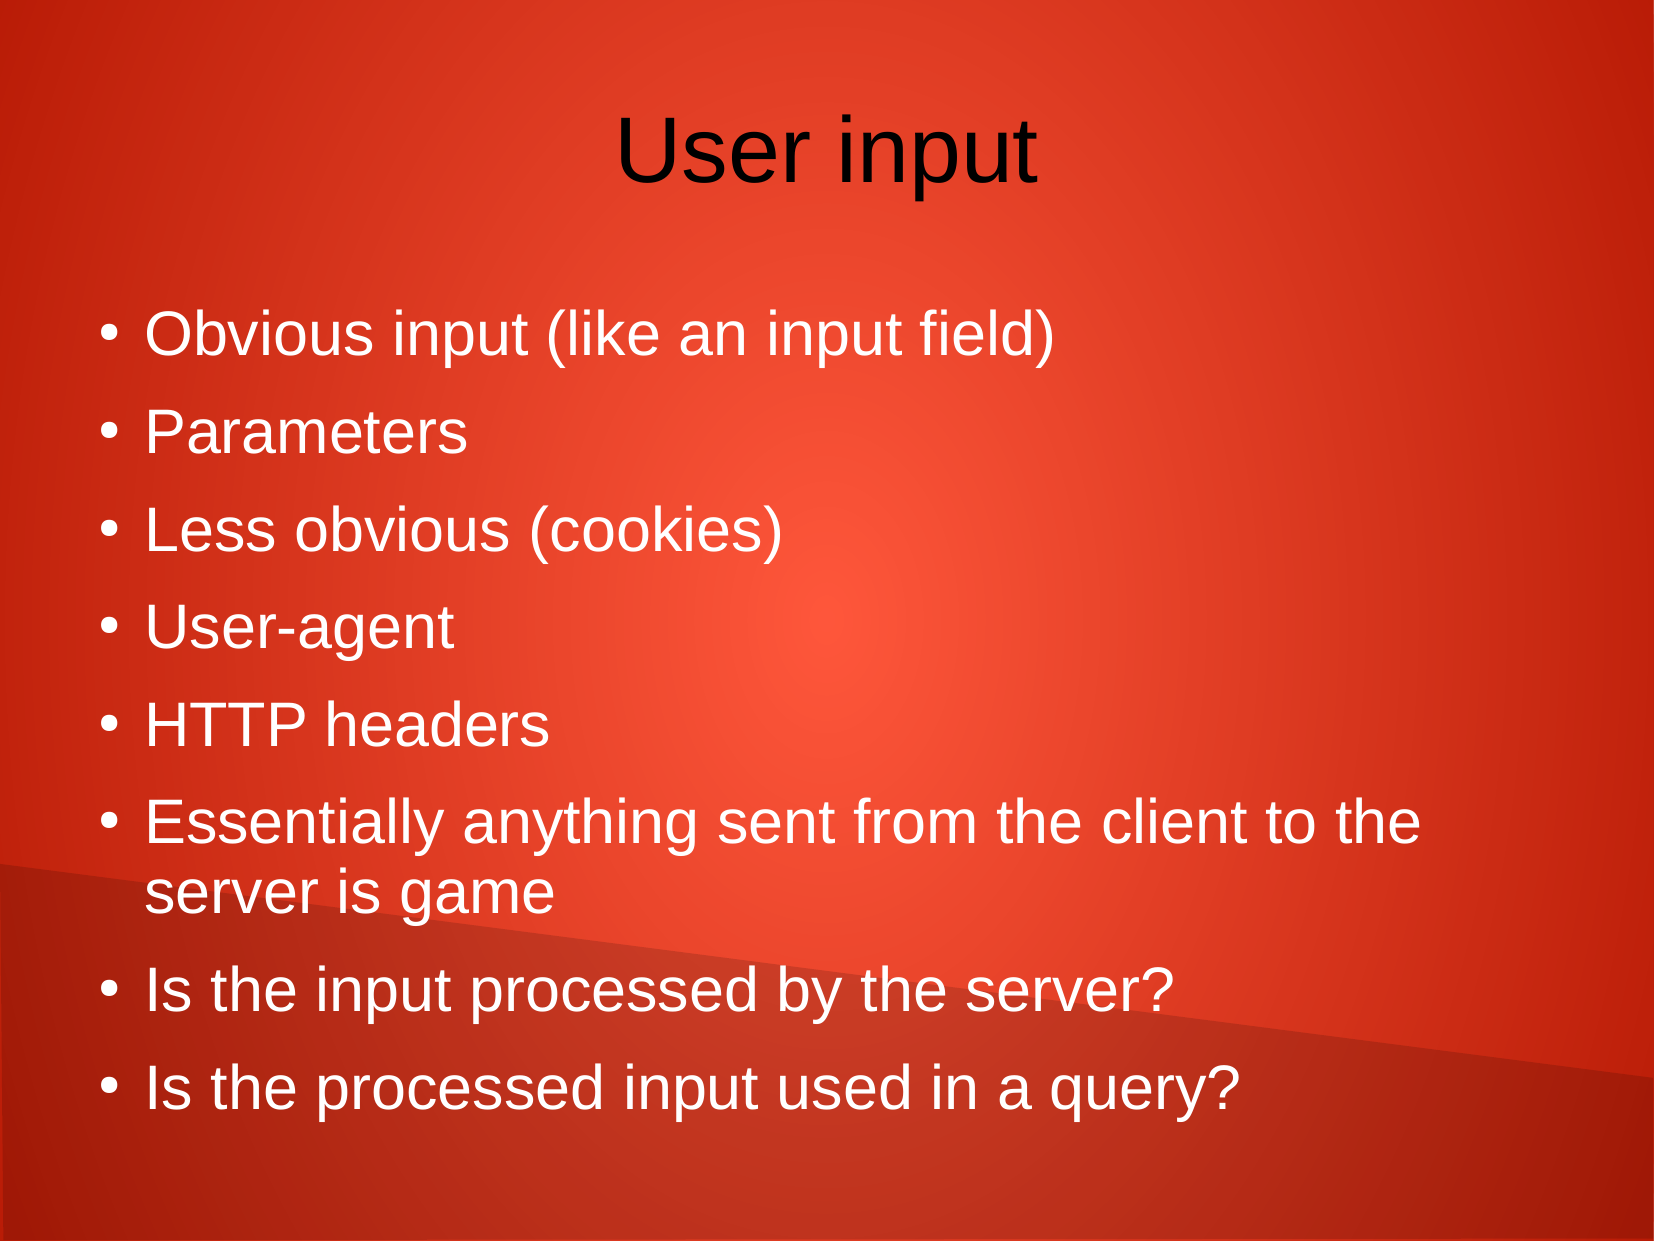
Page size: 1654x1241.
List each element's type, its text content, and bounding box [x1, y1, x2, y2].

list Obvious input (like an input field) Parameters Less obvious (cookies) User-agent HTTP headers Essentially anything sent from the client to the server is game Is the input processed by the server? Is the processed input used in a query? [82, 299, 1571, 1126]
title User input [82, 47, 1571, 252]
